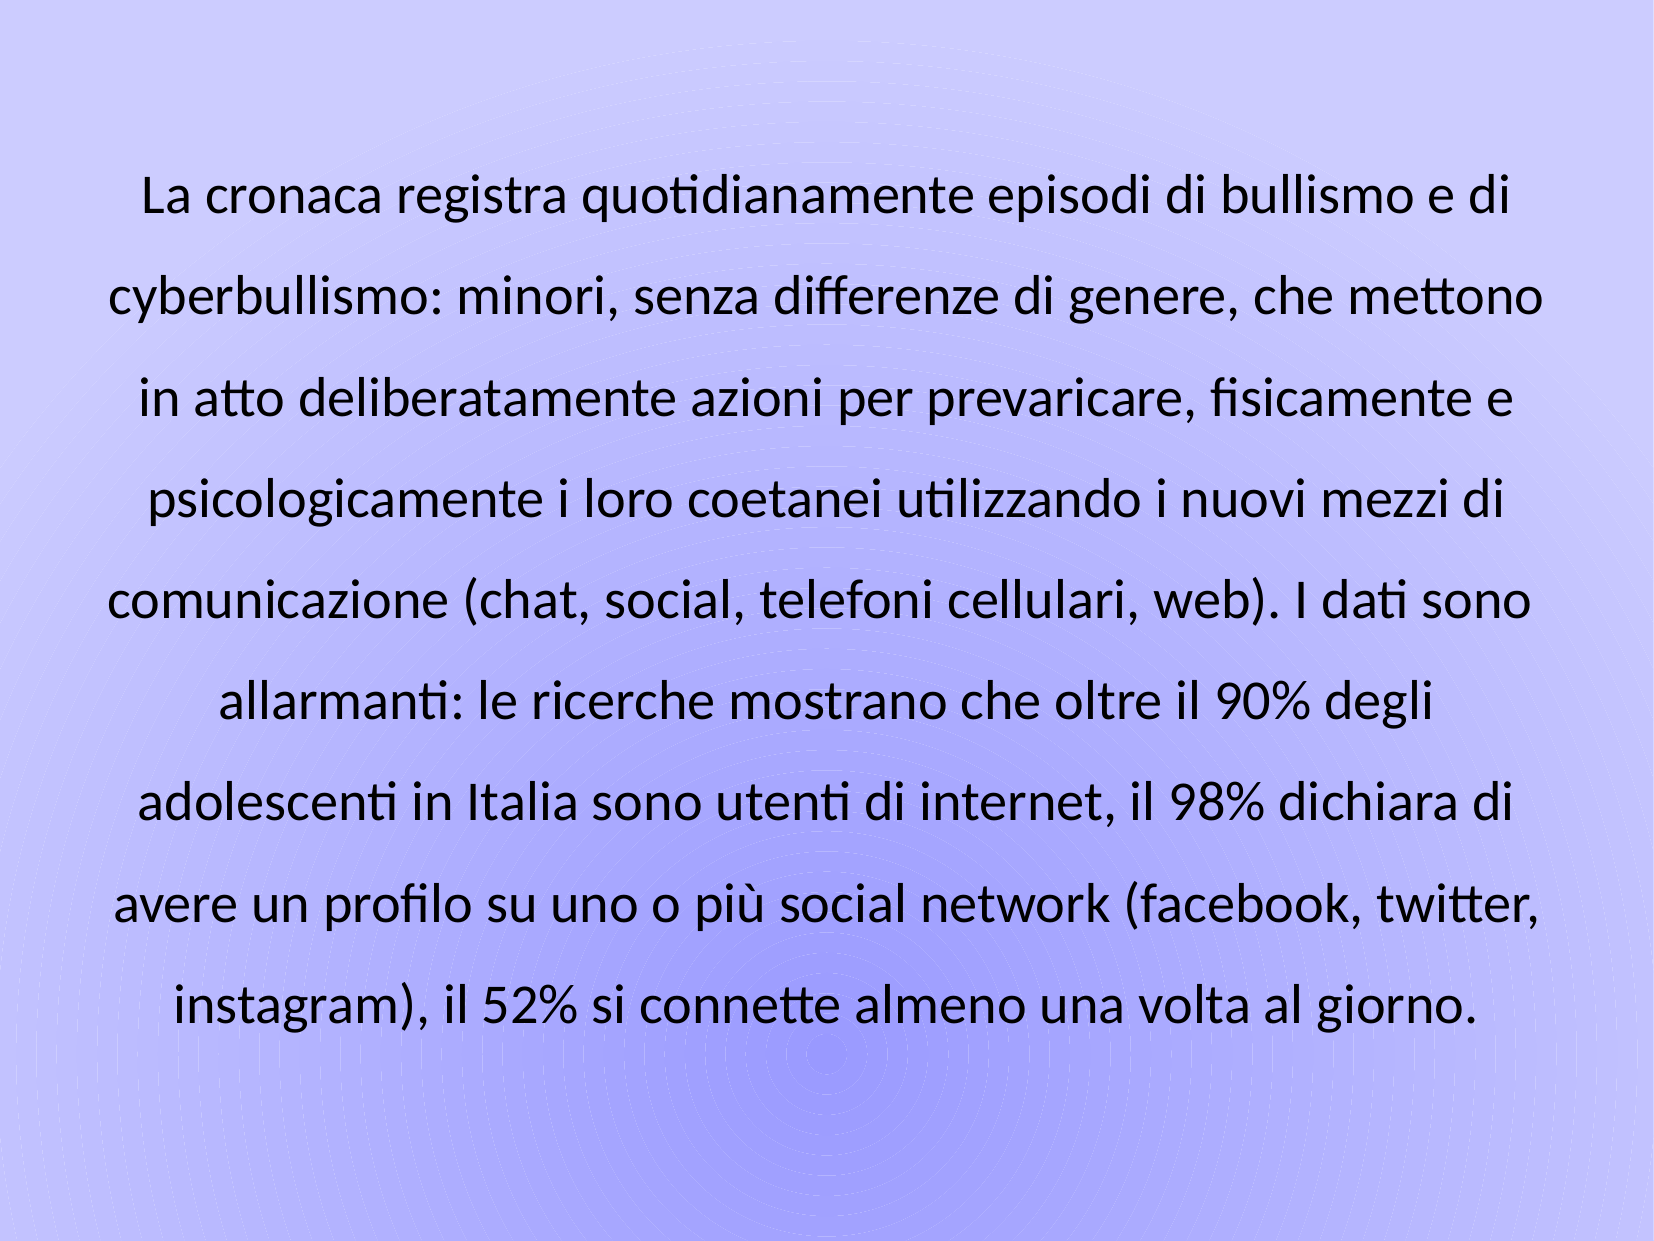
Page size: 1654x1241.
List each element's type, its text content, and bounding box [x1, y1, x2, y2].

subtitle La cronaca registra quotidianamente episodi di bullismo e di cyberbullismo: minori, senza differenze di genere, che mettono in atto deliberatamente azioni per prevaricare, fisicamente e psicologicamente i loro coetanei utilizzando i nuovi mezzi di comunicazione (chat, social, telefoni cellulari, web). I dati sono allarmanti: le ricerche mostrano che oltre il 90% degli adolescenti in Italia sono utenti di internet, il 98% dichiara di avere un profilo su uno o più social network (facebook, twitter, instagram), il 52% si connette almeno una volta al giorno. [82, 49, 1571, 1109]
